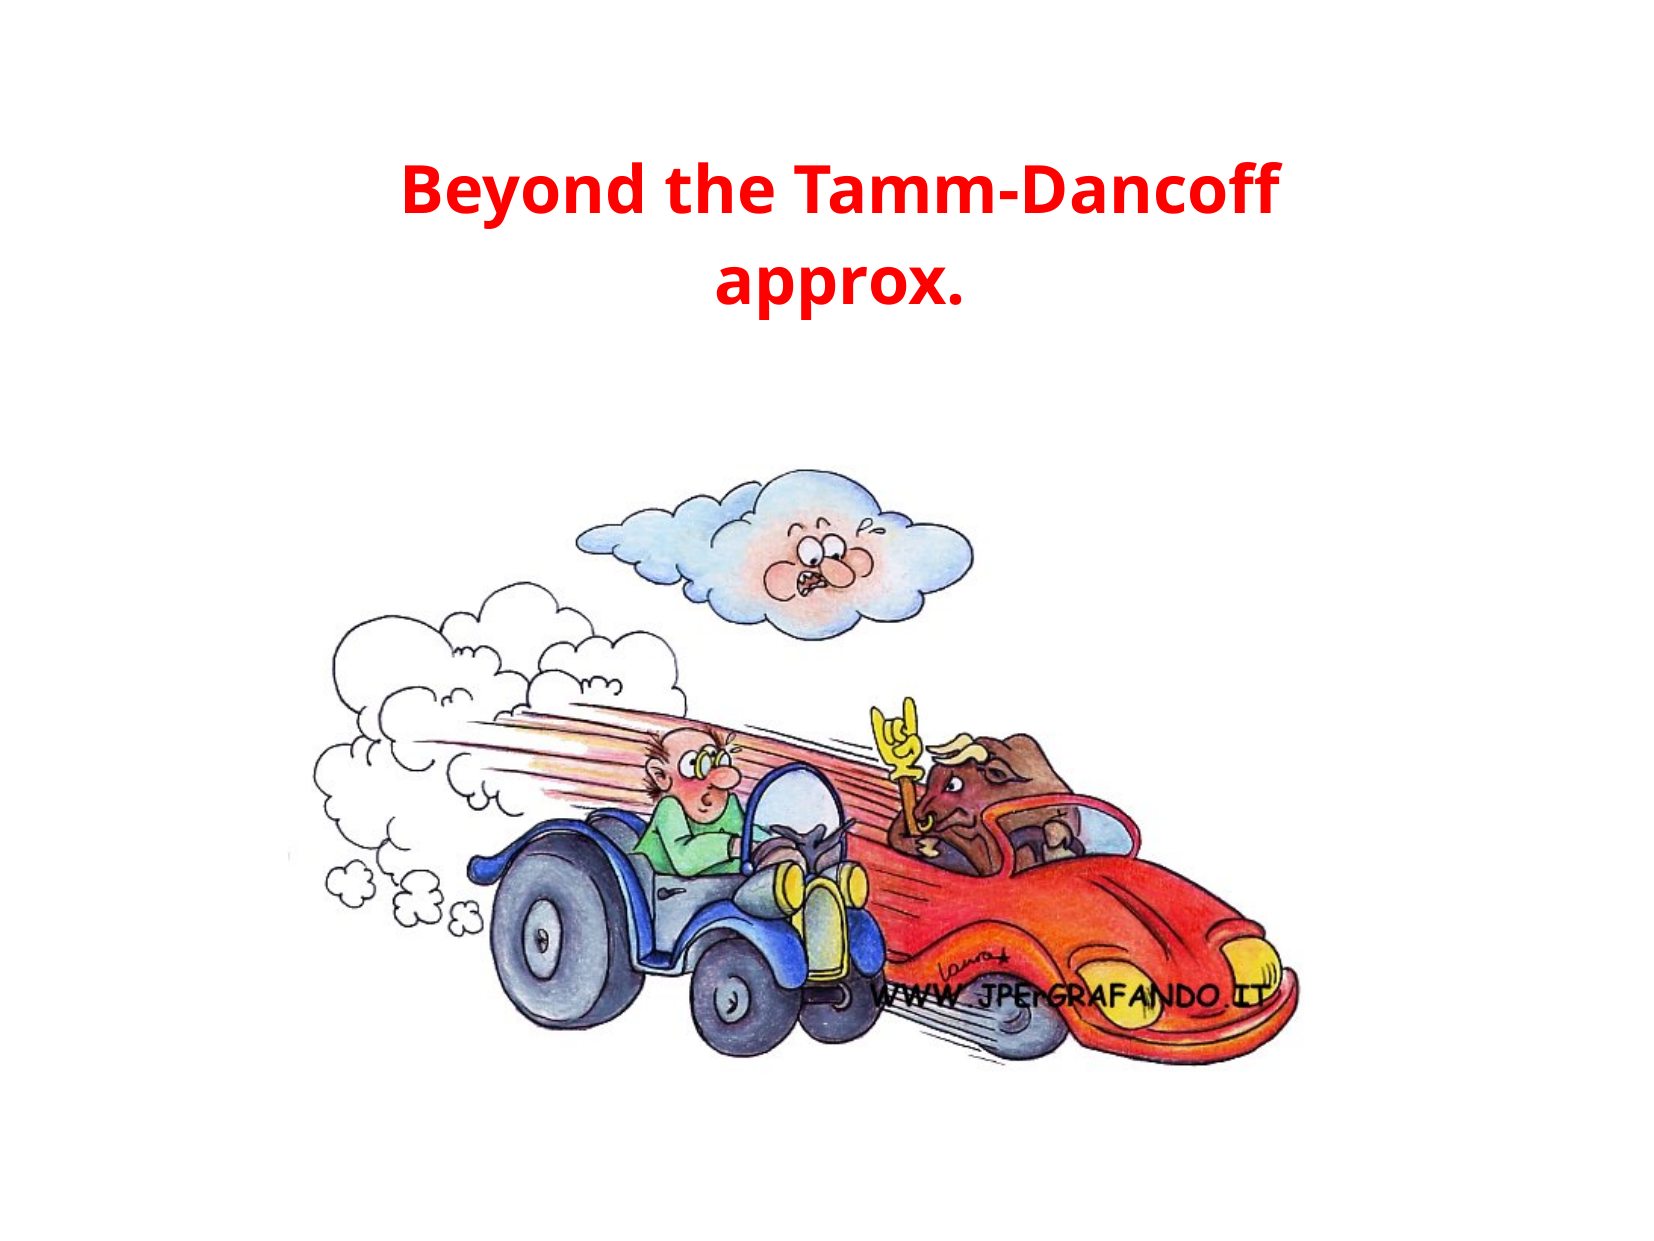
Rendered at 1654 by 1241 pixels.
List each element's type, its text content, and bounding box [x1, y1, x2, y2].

text_box Beyond the Tamm-Dancoff approx. [330, 135, 1351, 369]
picture [287, 344, 1351, 1146]
